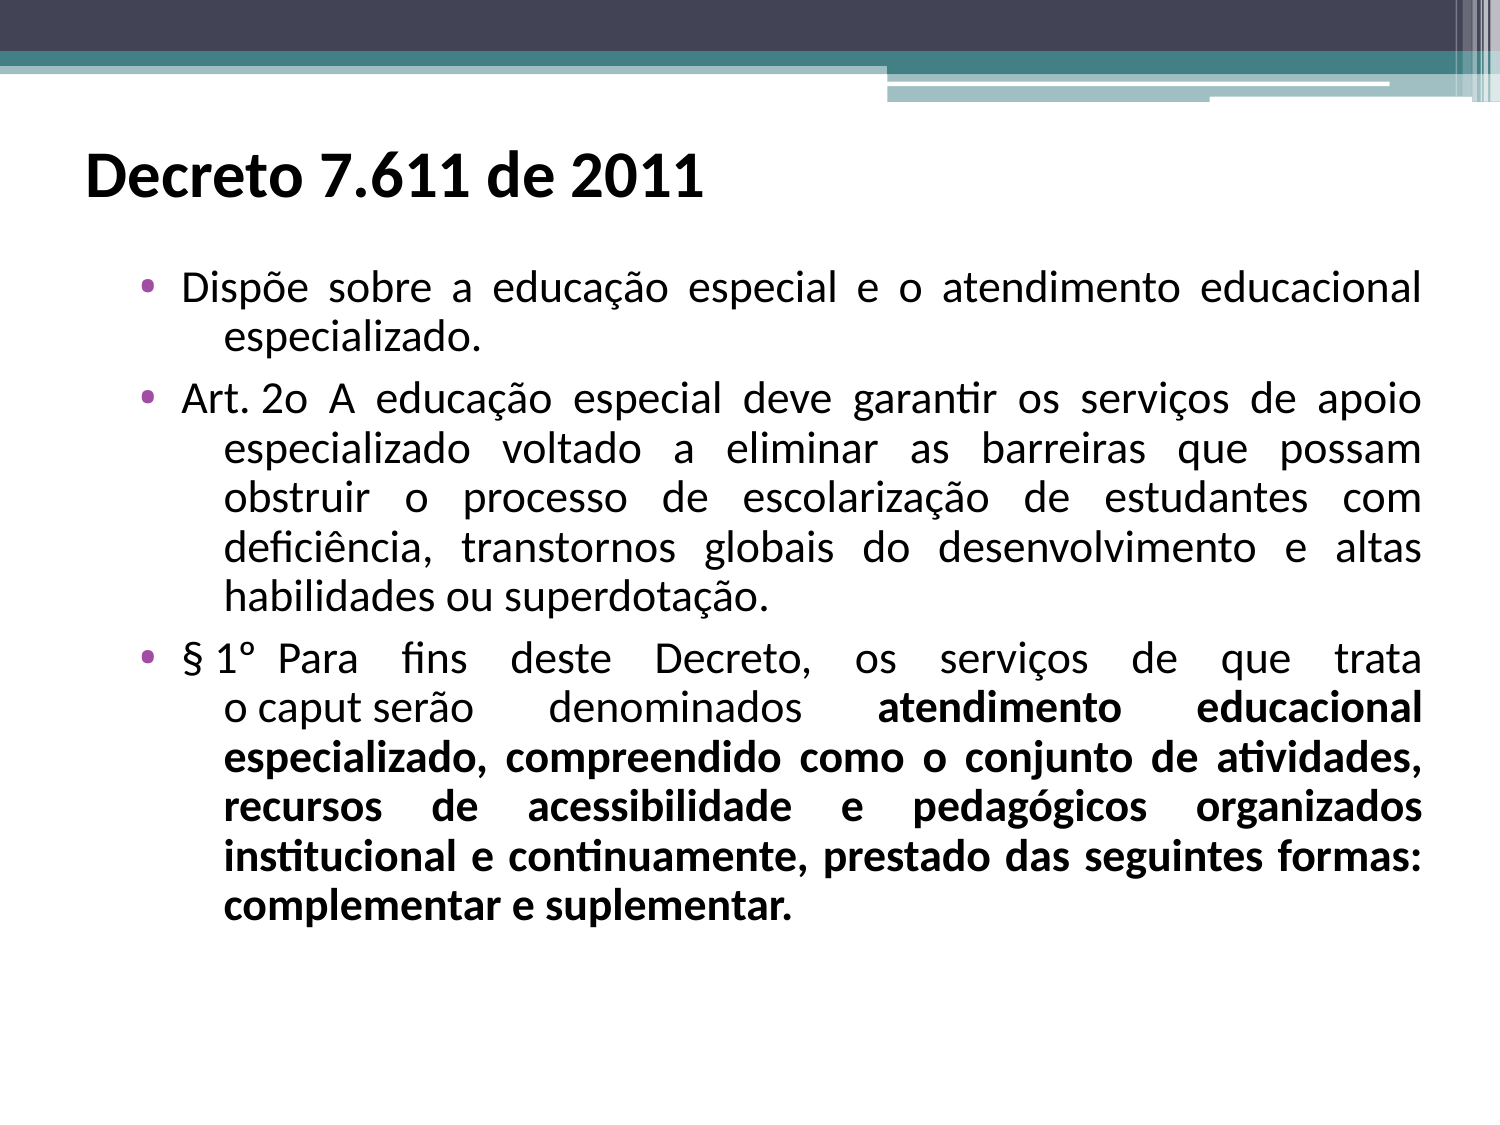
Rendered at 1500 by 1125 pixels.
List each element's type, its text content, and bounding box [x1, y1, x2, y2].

list Dispõe sobre a educação especial e o atendimento educacional especializado. Art. 2o A educação especial deve garantir os serviços de apoio especializado voltado a eliminar as barreiras que possam obstruir o processo de escolarização de estudantes com deficiência, transtornos globais do desenvolvimento e altas habilidades ou superdotação. § 1º Para fins deste Decreto, os serviços de que trata o caput serão denominados atendimento educacional especializado, compreendido como o conjunto de atividades, recursos de acessibilidade e pedagógicos organizados institucional e continuamente, prestado das seguintes formas: complementar e suplementar. [88, 255, 1439, 965]
title Decreto 7.611 de 2011 [70, 94, 1500, 249]
